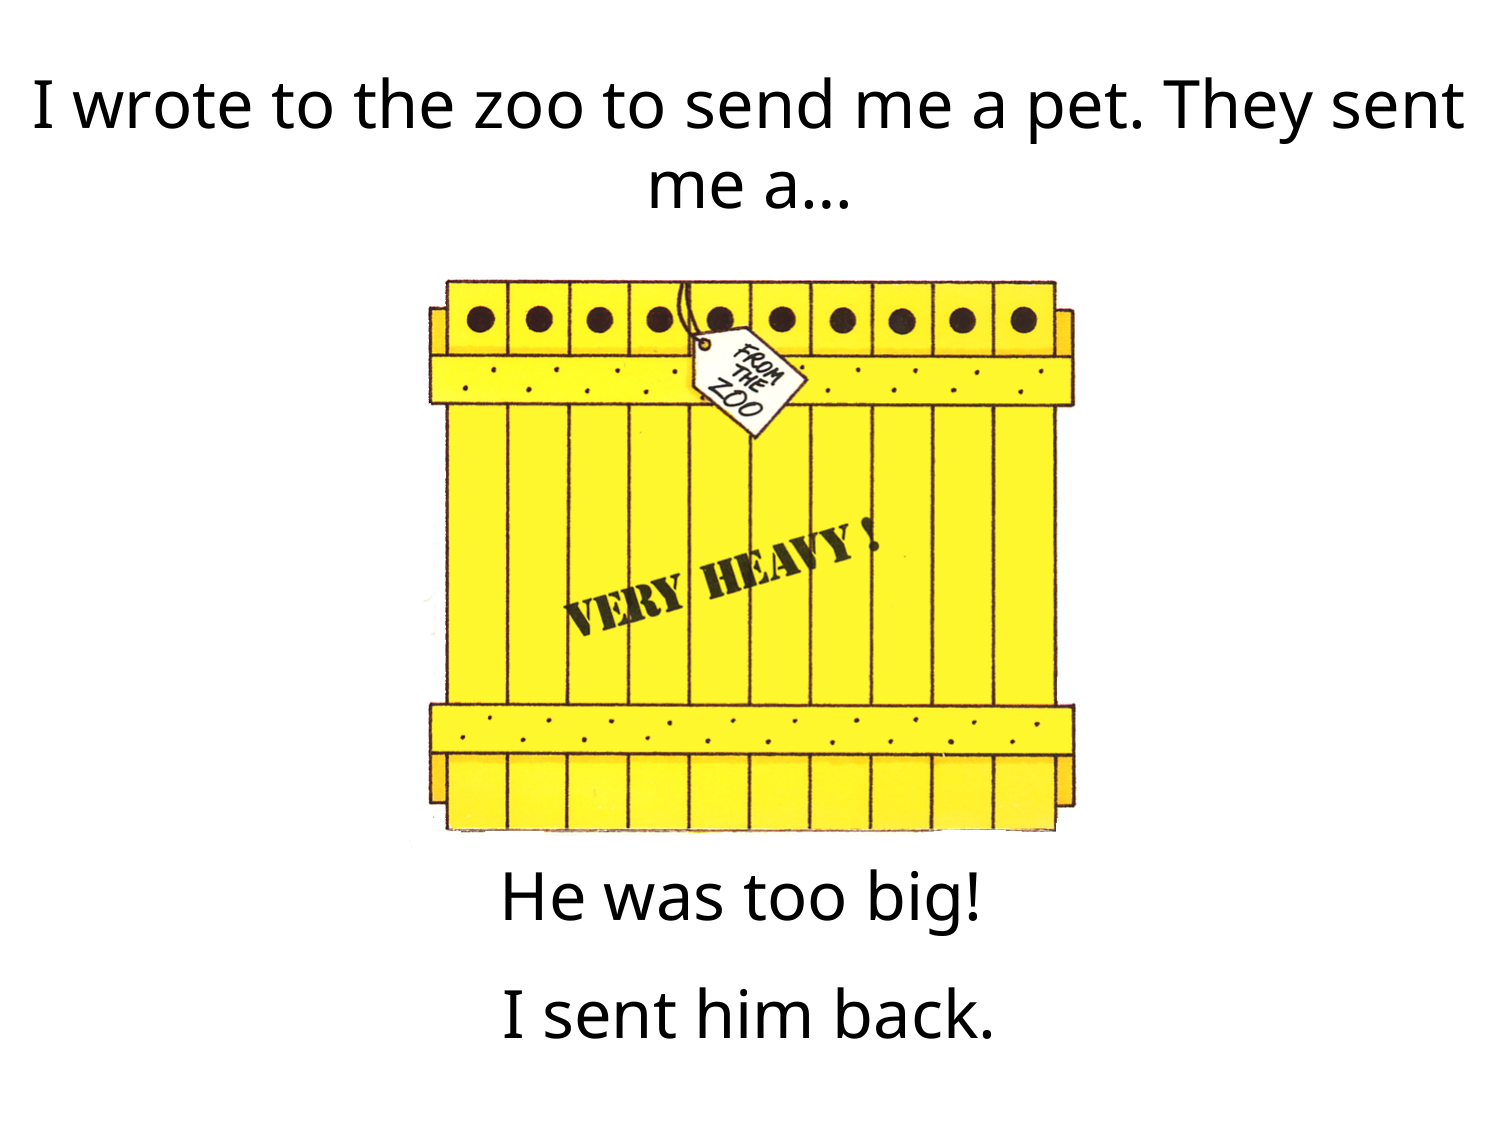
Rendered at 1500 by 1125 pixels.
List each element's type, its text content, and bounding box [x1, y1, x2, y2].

picture [408, 267, 1091, 849]
text_box I wrote to the zoo to send me a pet. They sent me a… [0, 54, 1500, 231]
text_box I sent him back. [466, 964, 1034, 1060]
text_box He was too big! [466, 846, 1034, 942]
